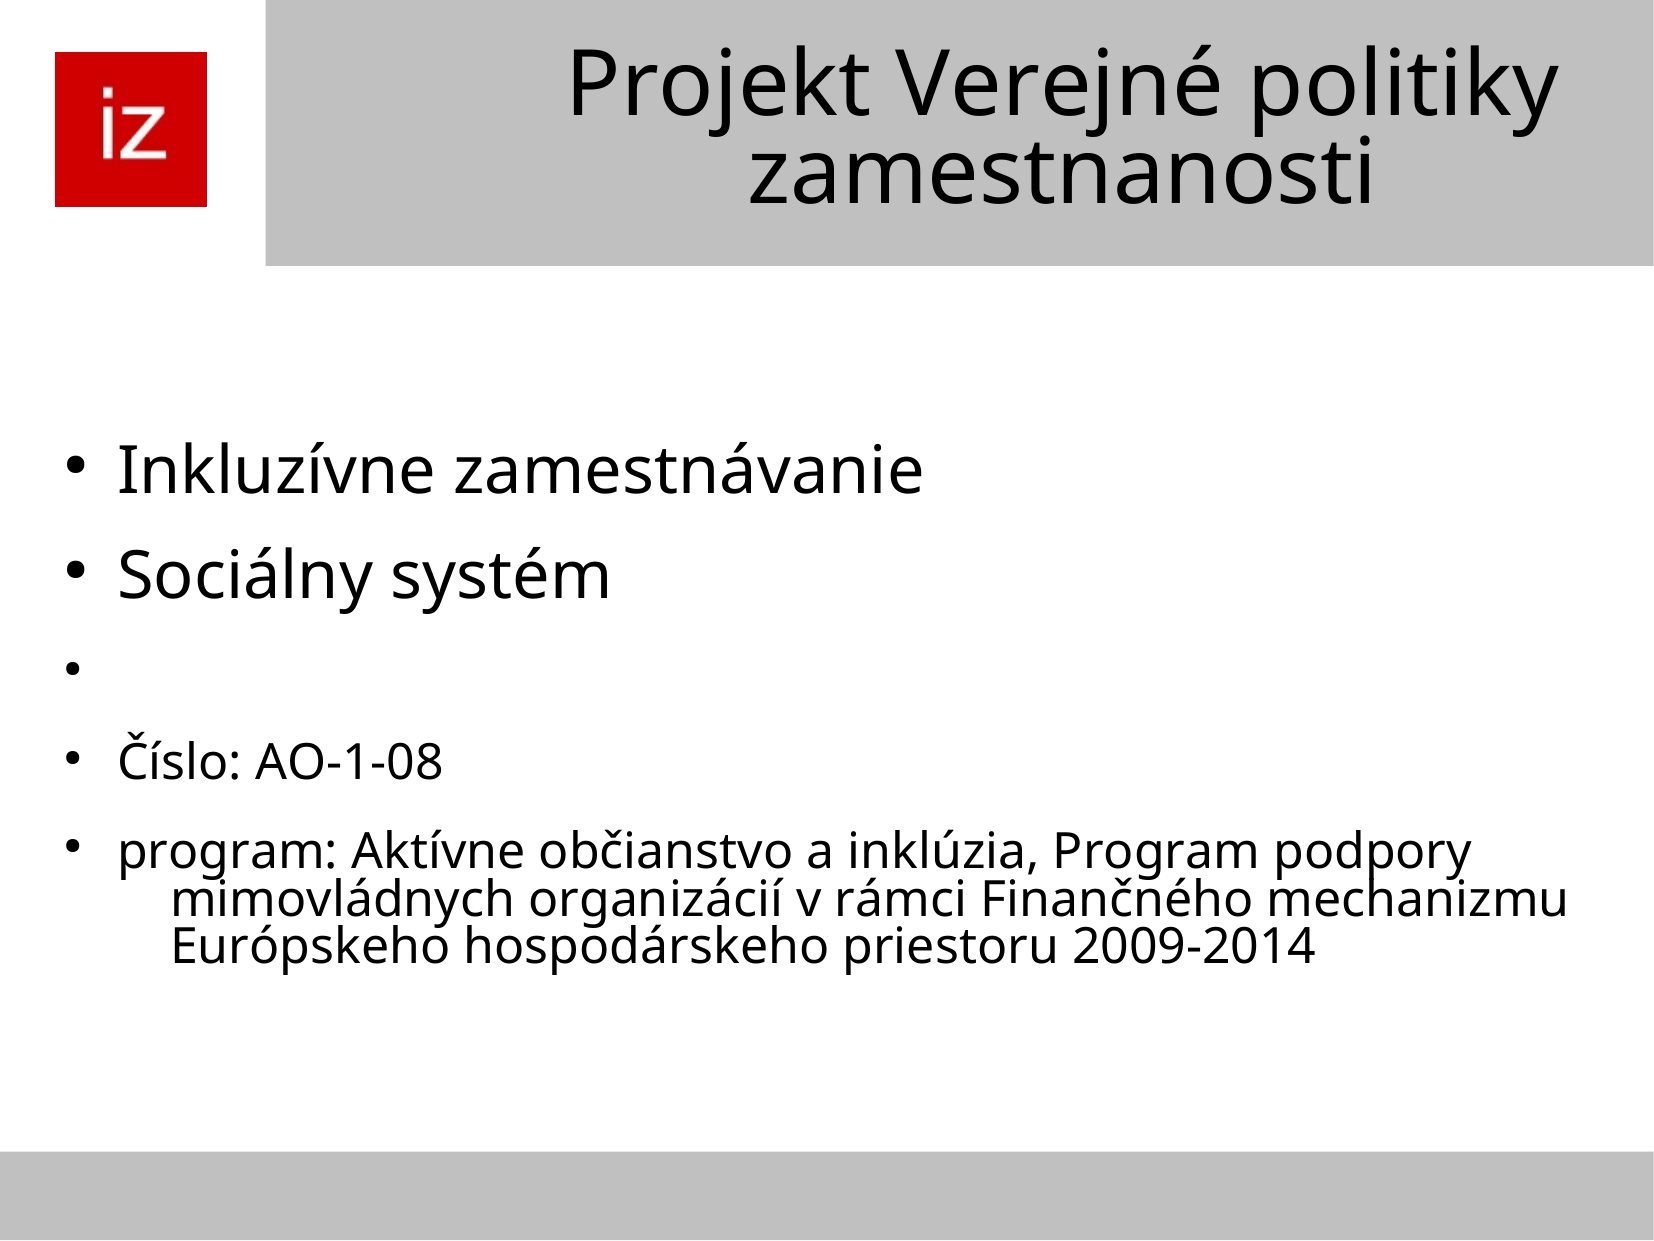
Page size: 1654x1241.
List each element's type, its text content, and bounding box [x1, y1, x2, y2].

list Inkluzívne zamestnávanie Sociálny systém Číslo: AO-1-08 program: Aktívne občianstvo a inklúzia, Program podpory mimovládnych organizácií v rámci Finančného mechanizmu Európskeho hospodárskeho priestoru 2009-2014 [29, 442, 1654, 1047]
title Projekt Verejné politiky zamestnanosti [561, 29, 1565, 237]
picture [55, 52, 207, 207]
